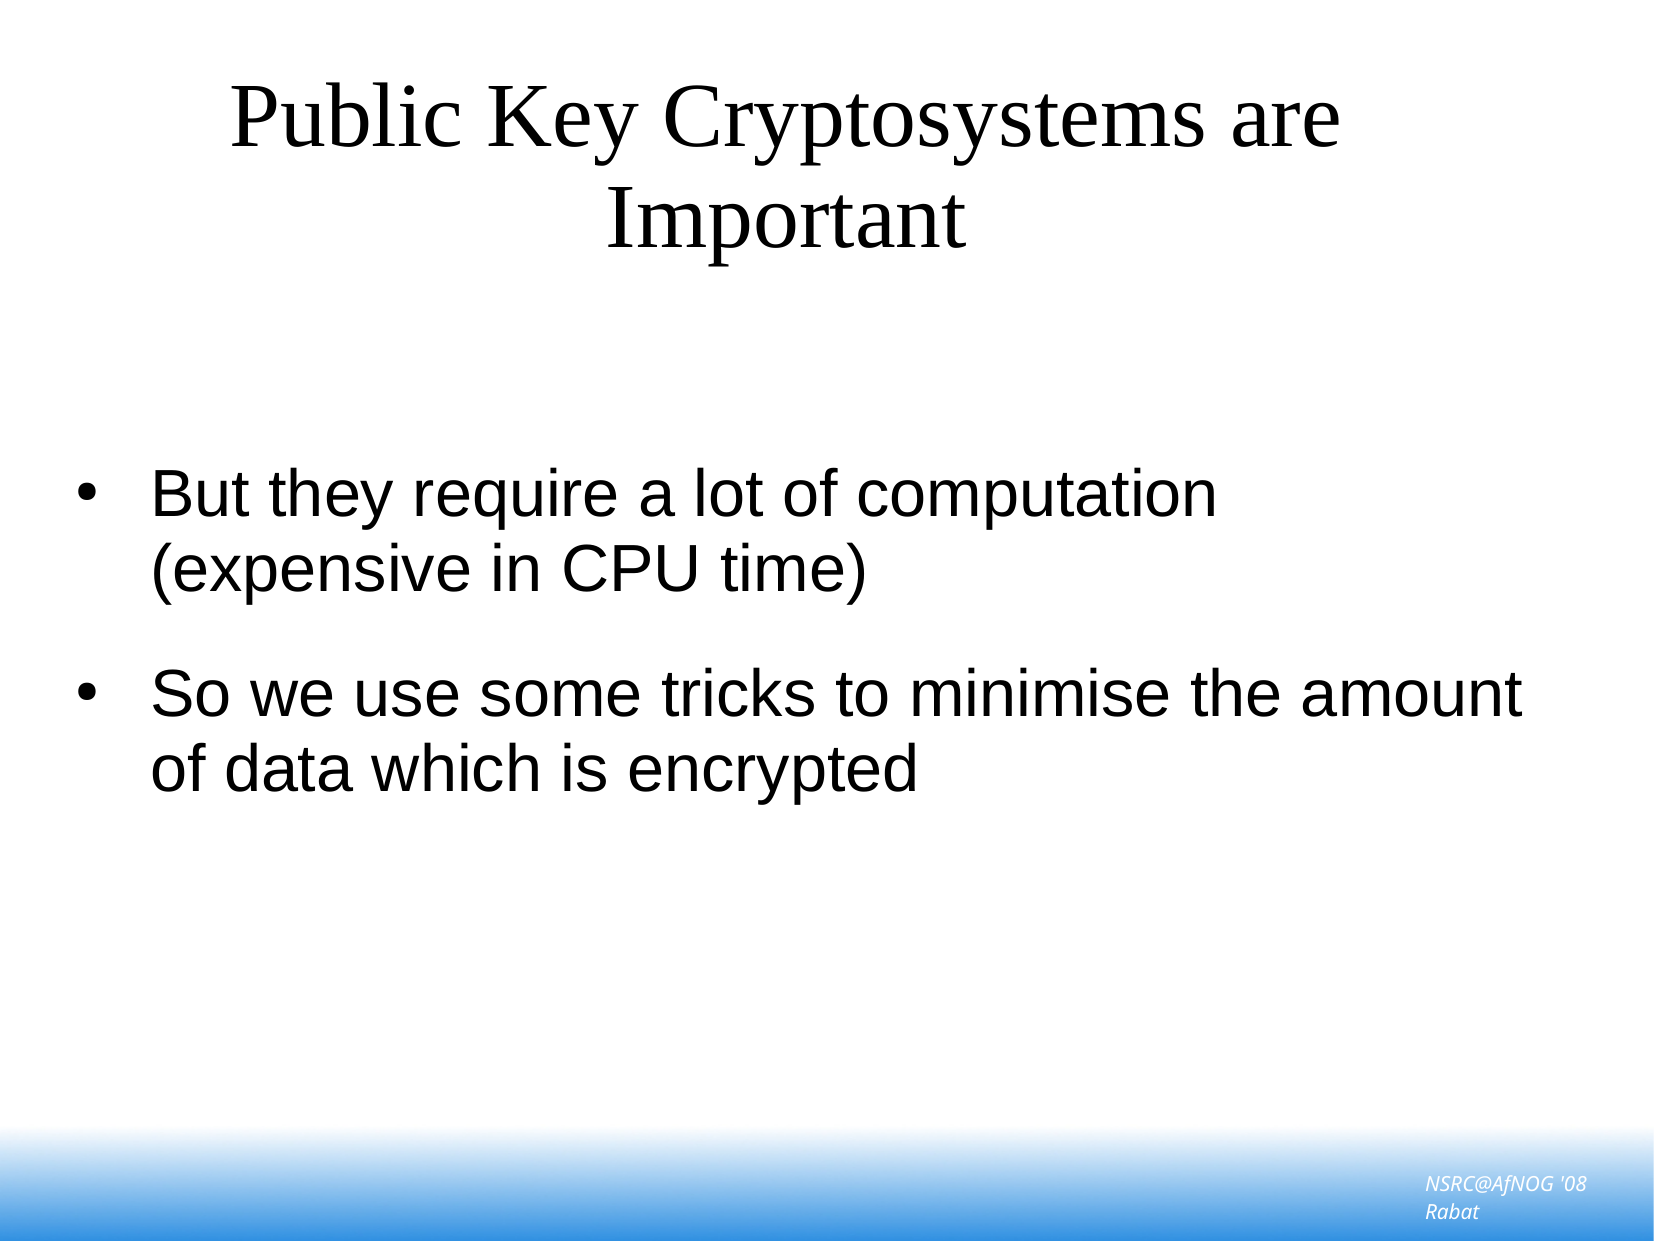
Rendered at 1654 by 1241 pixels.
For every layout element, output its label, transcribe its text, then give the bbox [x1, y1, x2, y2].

title Public Key Cryptosystems are Important [145, 64, 1428, 296]
picture [0, 1124, 1654, 1241]
list But they require a lot of computation (expensive in CPU time) So we use some tricks to minimise the amount of data which is encrypted [75, 456, 1554, 848]
